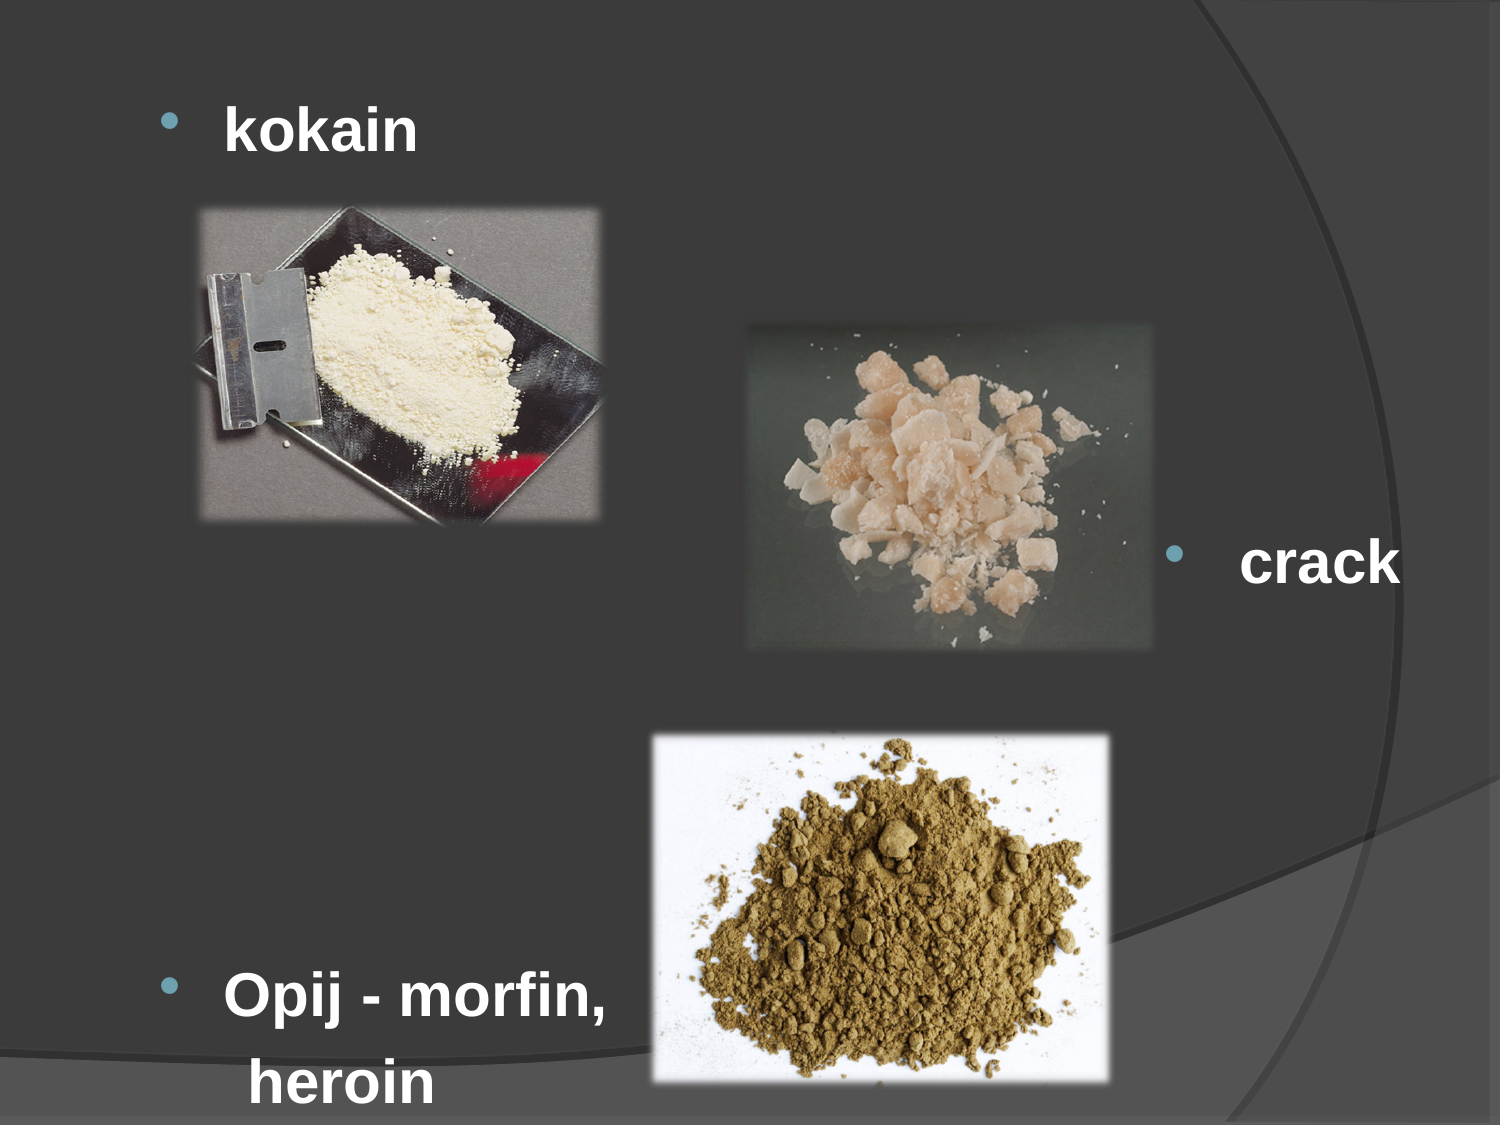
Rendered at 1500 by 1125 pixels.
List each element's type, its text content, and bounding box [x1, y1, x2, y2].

list kokain crack Opij - morfin, heroin [140, 82, 1416, 1125]
picture [644, 726, 1117, 1091]
picture [187, 199, 611, 529]
picture [738, 316, 1161, 657]
